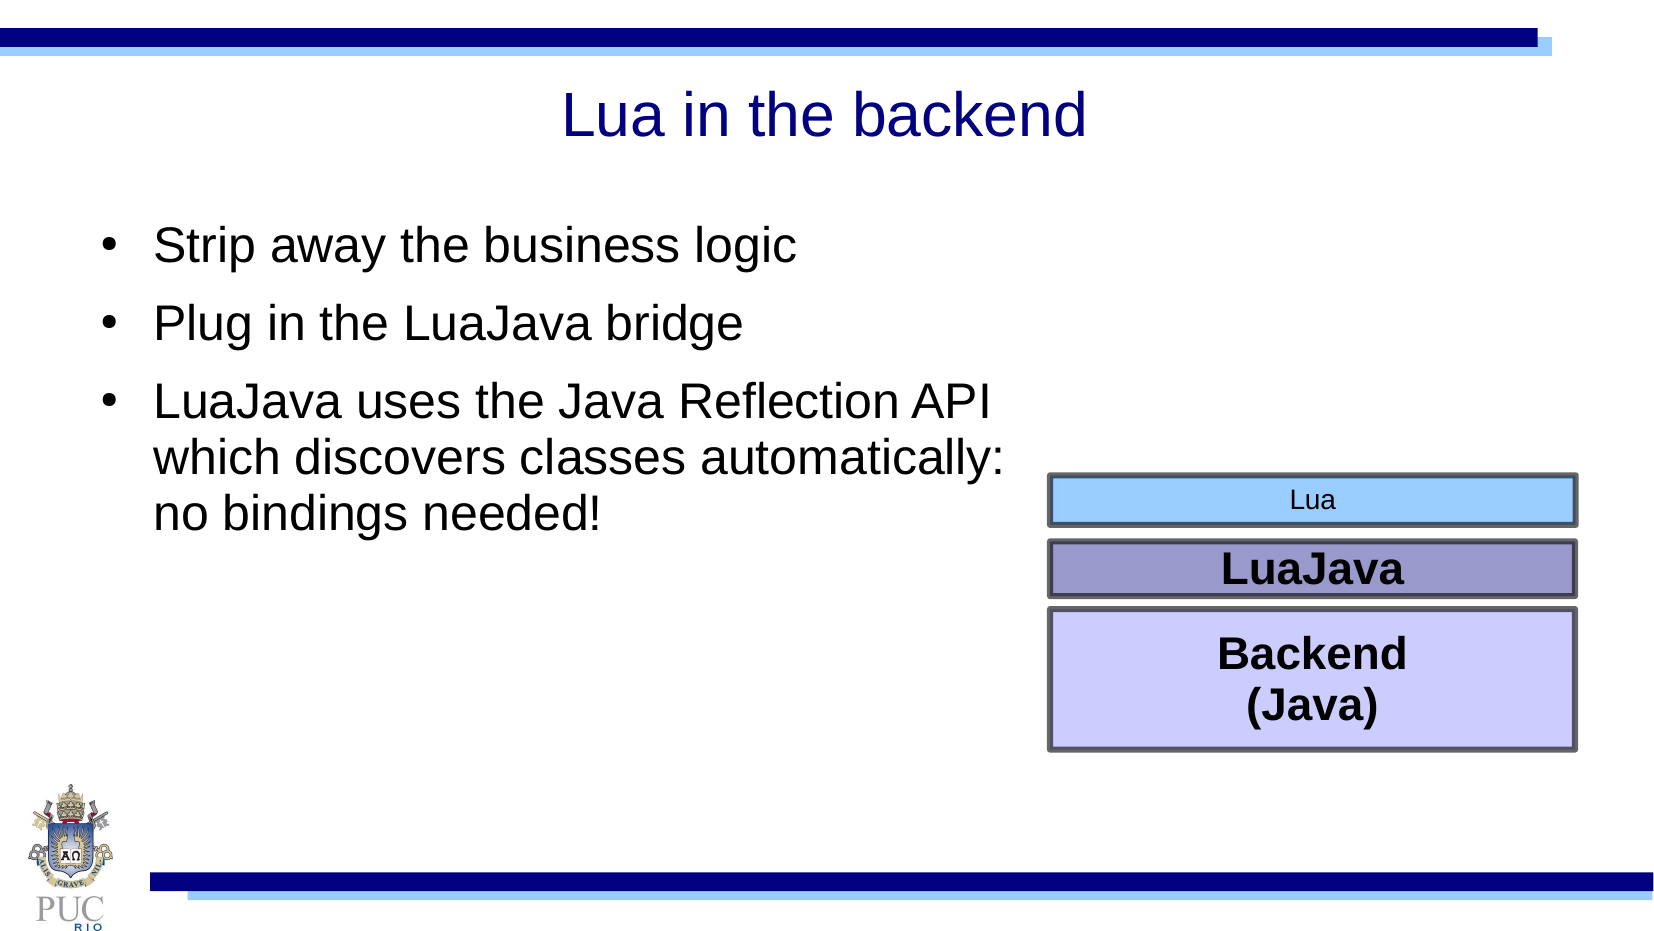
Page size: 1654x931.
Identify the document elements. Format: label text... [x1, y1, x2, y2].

text_box Lua [1050, 475, 1576, 525]
picture [28, 784, 113, 931]
list Strip away the business logic Plug in the LuaJava bridge LuaJava uses the Java Reflection API which discovers classes automatically: no bindings needed! [82, 217, 1013, 751]
title Lua in the backend [37, 37, 1613, 193]
text_box Backend (Java) [1050, 609, 1576, 750]
text_box LuaJava [1050, 541, 1576, 597]
